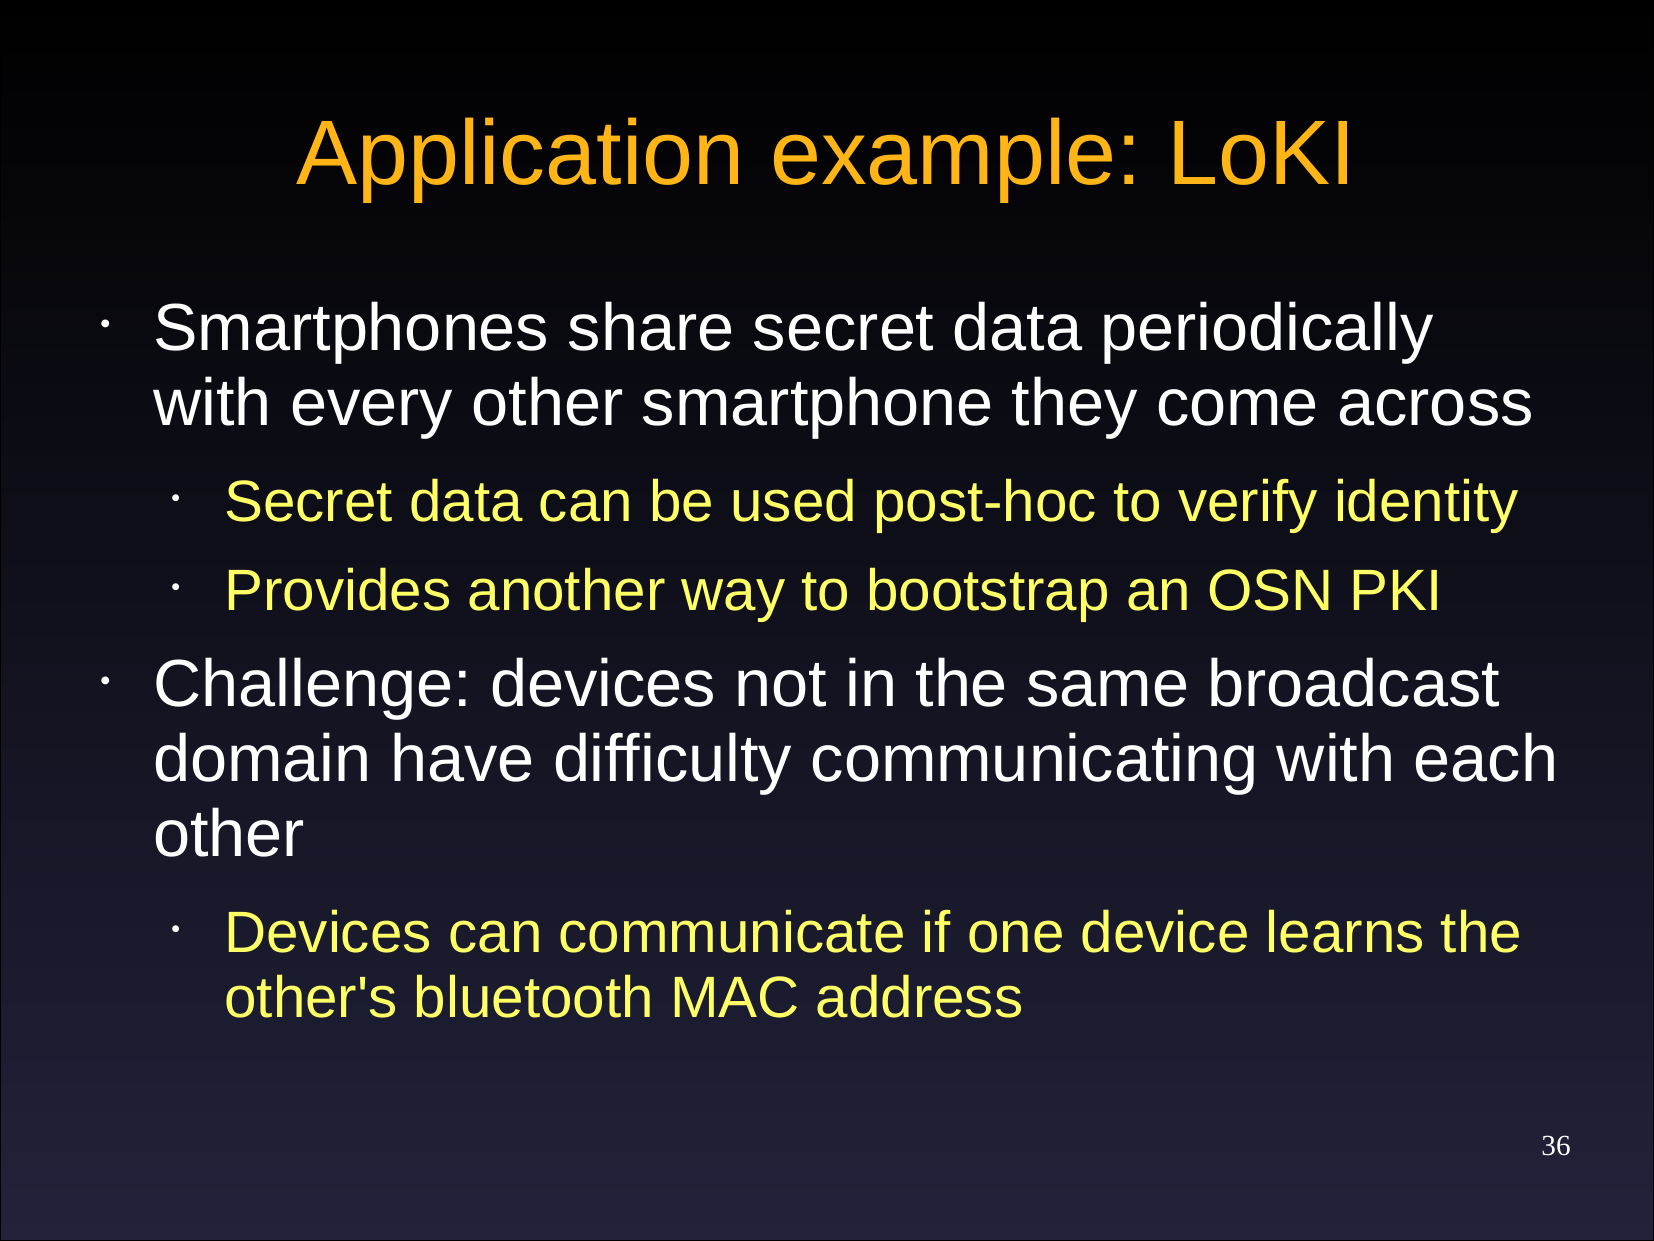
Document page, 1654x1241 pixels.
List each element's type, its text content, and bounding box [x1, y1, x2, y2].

list Smartphones share secret data periodically with every other smartphone they come across Secret data can be used post-hoc to verify identity Provides another way to bootstrap an OSN PKI Challenge: devices not in the same broadcast domain have difficulty communicating with each other Devices can communicate if one device learns the other's bluetooth MAC address [82, 290, 1571, 1109]
title Application example: LoKI [82, 49, 1571, 257]
